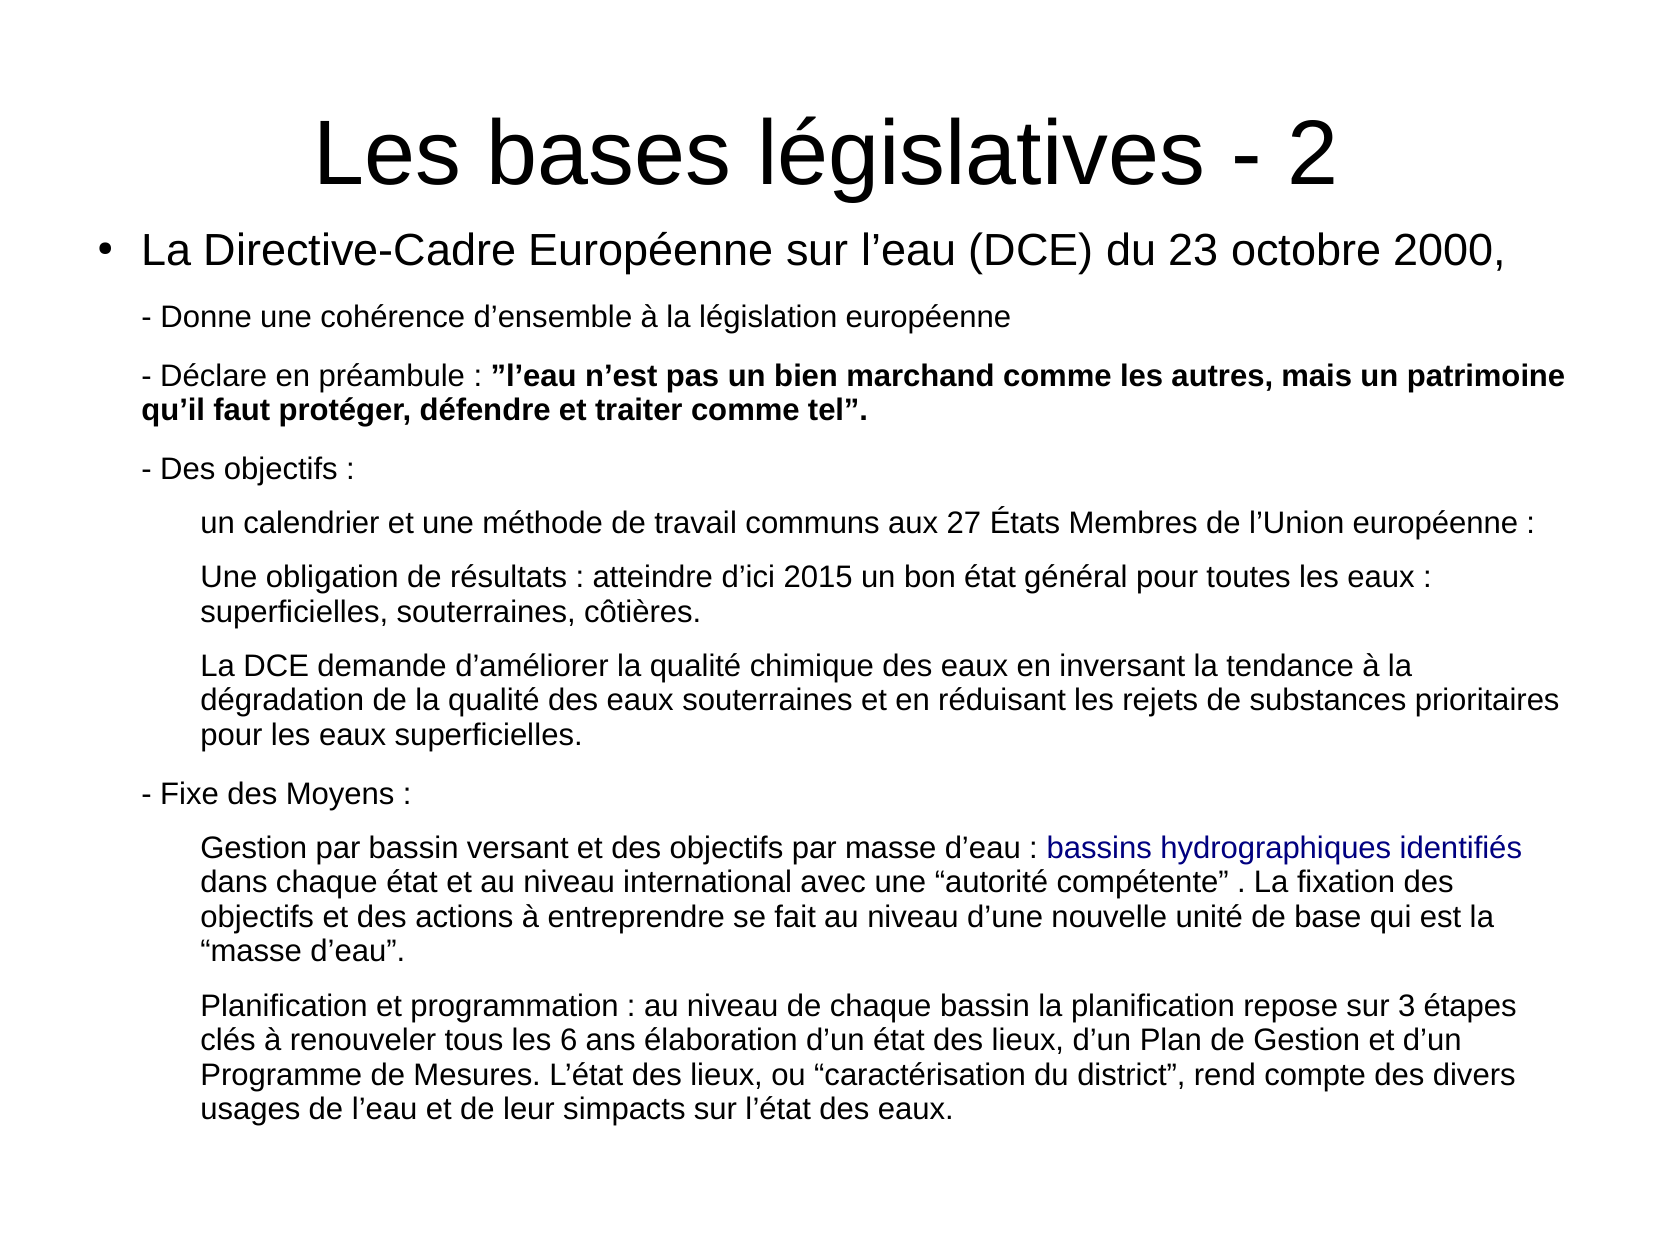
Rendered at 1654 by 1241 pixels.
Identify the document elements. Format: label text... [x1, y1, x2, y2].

list La Directive-Cadre Européenne sur l’eau (DCE) du 23 octobre 2000, - Donne une cohérence d’ensemble à la législation européenne - Déclare en préambule : ”l’eau n’est pas un bien marchand comme les autres, mais un patrimoine qu’il faut protéger, défendre et traiter comme tel”. - Des objectifs : un calendrier et une méthode de travail communs aux 27 États Membres de l’Union européenne : Une obligation de résultats : atteindre d’ici 2015 un bon état général pour toutes les eaux : superficielles, souterraines, côtières. La DCE demande d’améliorer la qualité chimique des eaux en inversant la tendance à la dégradation de la qualité des eaux souterraines et en réduisant les rejets de substances prioritaires pour les eaux superficielles. - Fixe des Moyens : Gestion par bassin versant et des objectifs par masse d’eau : bassins hydrographiques identifiés dans chaque état et au niveau international avec une “autorité compétente” . La fixation des objectifs et des actions à entreprendre se fait au niveau d’une nouvelle unité de base qui est la “masse d’eau”. Planification et programmation : au niveau de chaque bassin la planification repose sur 3 étapes clés à renouveler tous les 6 ans élaboration d’un état des lieux, d’un Plan de Gestion et d’un Programme de Mesures. L’état des lieux, ou “caractérisation du district”, rend compte des divers usages de l’eau et de leur simpacts sur l’état des eaux. [82, 224, 1571, 1134]
title Les bases législatives - 2 [82, 49, 1571, 224]
